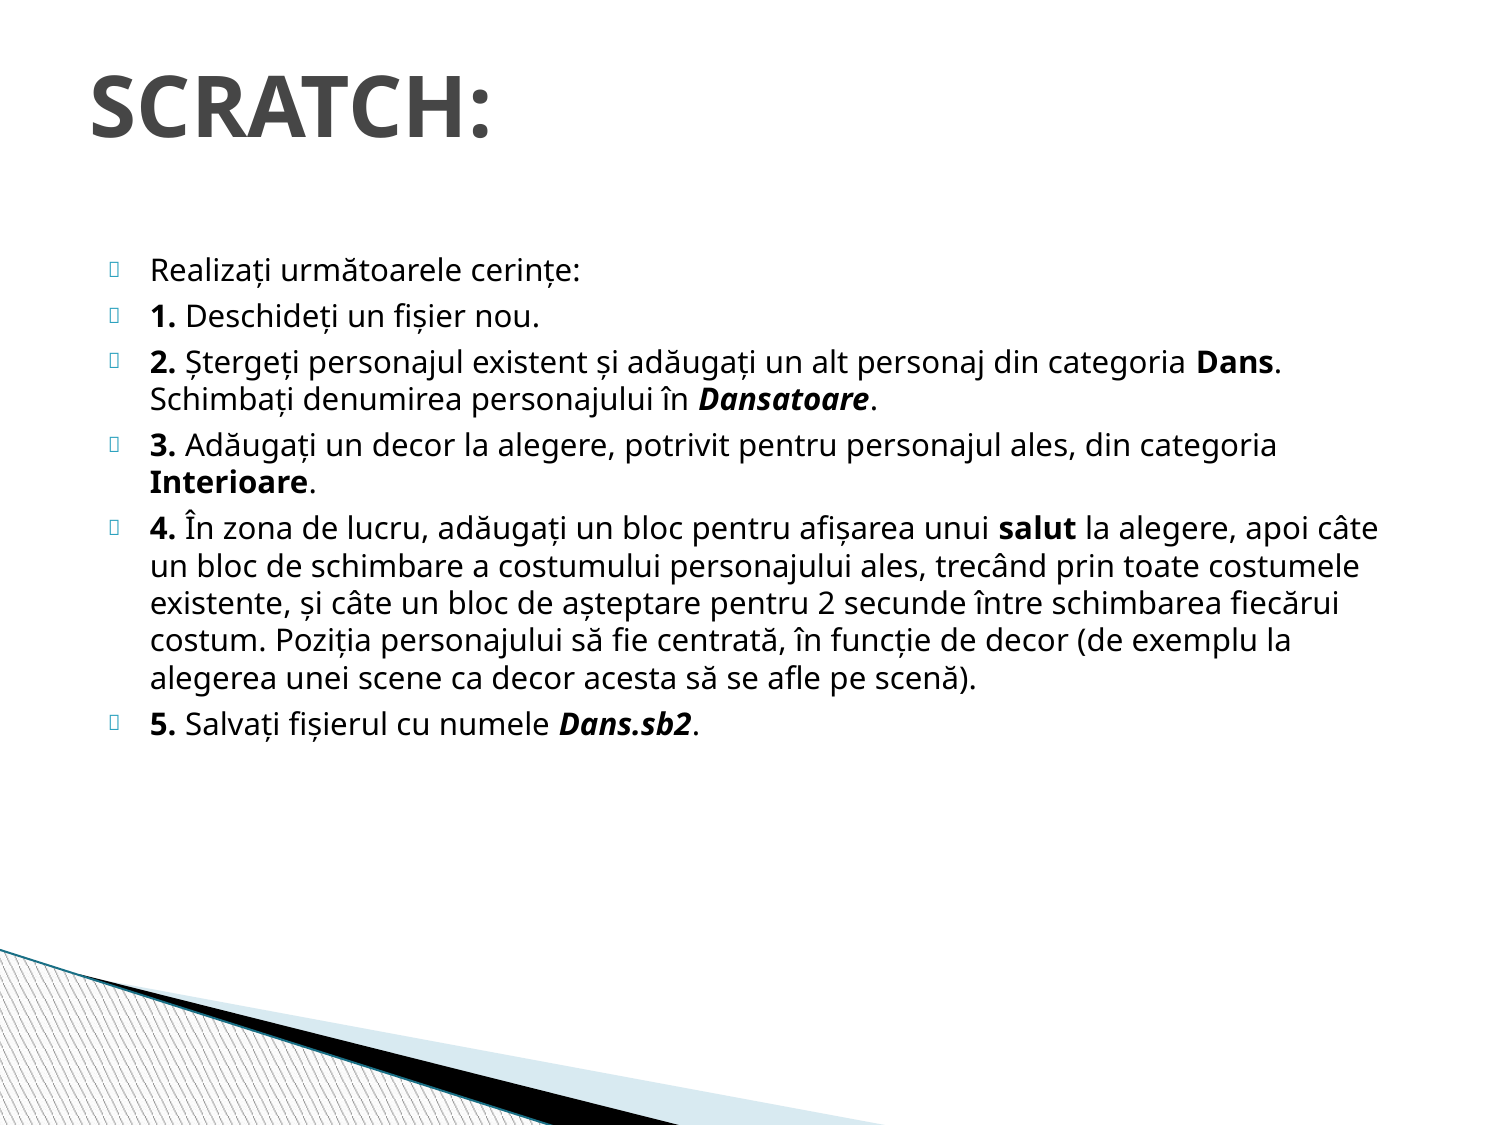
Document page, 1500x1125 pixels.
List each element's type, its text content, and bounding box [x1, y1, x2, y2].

title SCRATCH: [75, 45, 1425, 233]
picture [0, 952, 543, 1125]
list Realizați următoarele cerințe: 1. Deschideți un fișier nou. 2. Ștergeți personajul existent și adăugați un alt personaj din categoria Dans. Schimbați denumirea personajului în Dansatoare. 3. Adăugați un decor la alegere, potrivit pentru personajul ales, din categoria Interioare. 4. În zona de lucru, adăugați un bloc pentru afișarea unui salut la alegere, apoi câte un bloc de schimbare a costumului personajului ales, trecând prin toate costumele existente, și câte un bloc de așteptare pentru 2 secunde între schimbarea fiecărui costum. Poziția personajului să fie centrată, în funcție de decor (de exemplu la alegerea unei scene ca decor acesta să se afle pe scenă). 5. Salvați fișierul cu numele Dans.sb2. [75, 243, 1425, 986]
